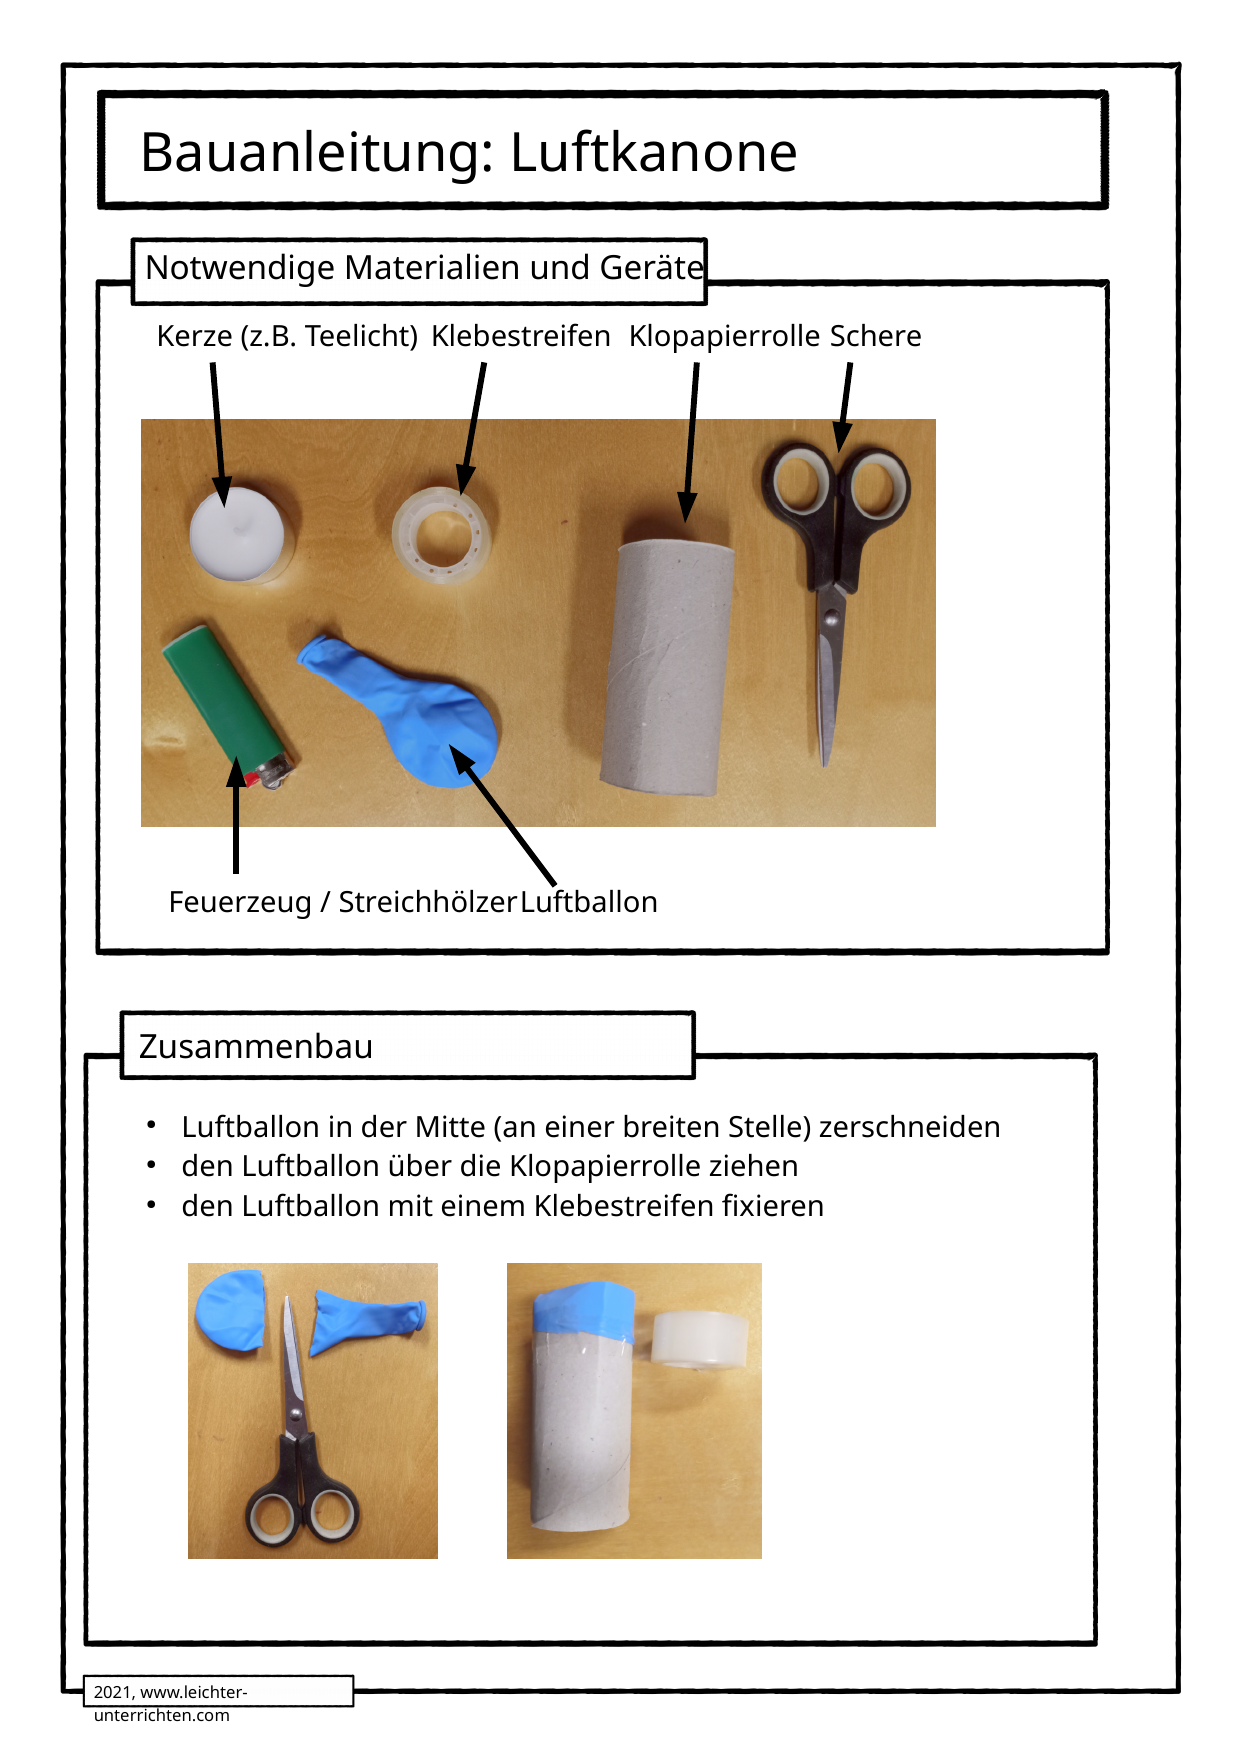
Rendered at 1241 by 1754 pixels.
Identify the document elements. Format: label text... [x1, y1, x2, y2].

text_box Zusammenbau [124, 1015, 323, 1076]
picture [59, 61, 1182, 1708]
text_box Luftballon in der Mitte (an einer breiten Stelle) zerschneiden den Luftballon über die Klopapierrolle ziehen den Luftballon mit einem Klebestreifen fixieren [131, 1098, 839, 1233]
text_box 2021, www.leichter-unterrichten.com [78, 1672, 332, 1711]
text_box Notwendige Materialien und Geräte [129, 236, 575, 297]
